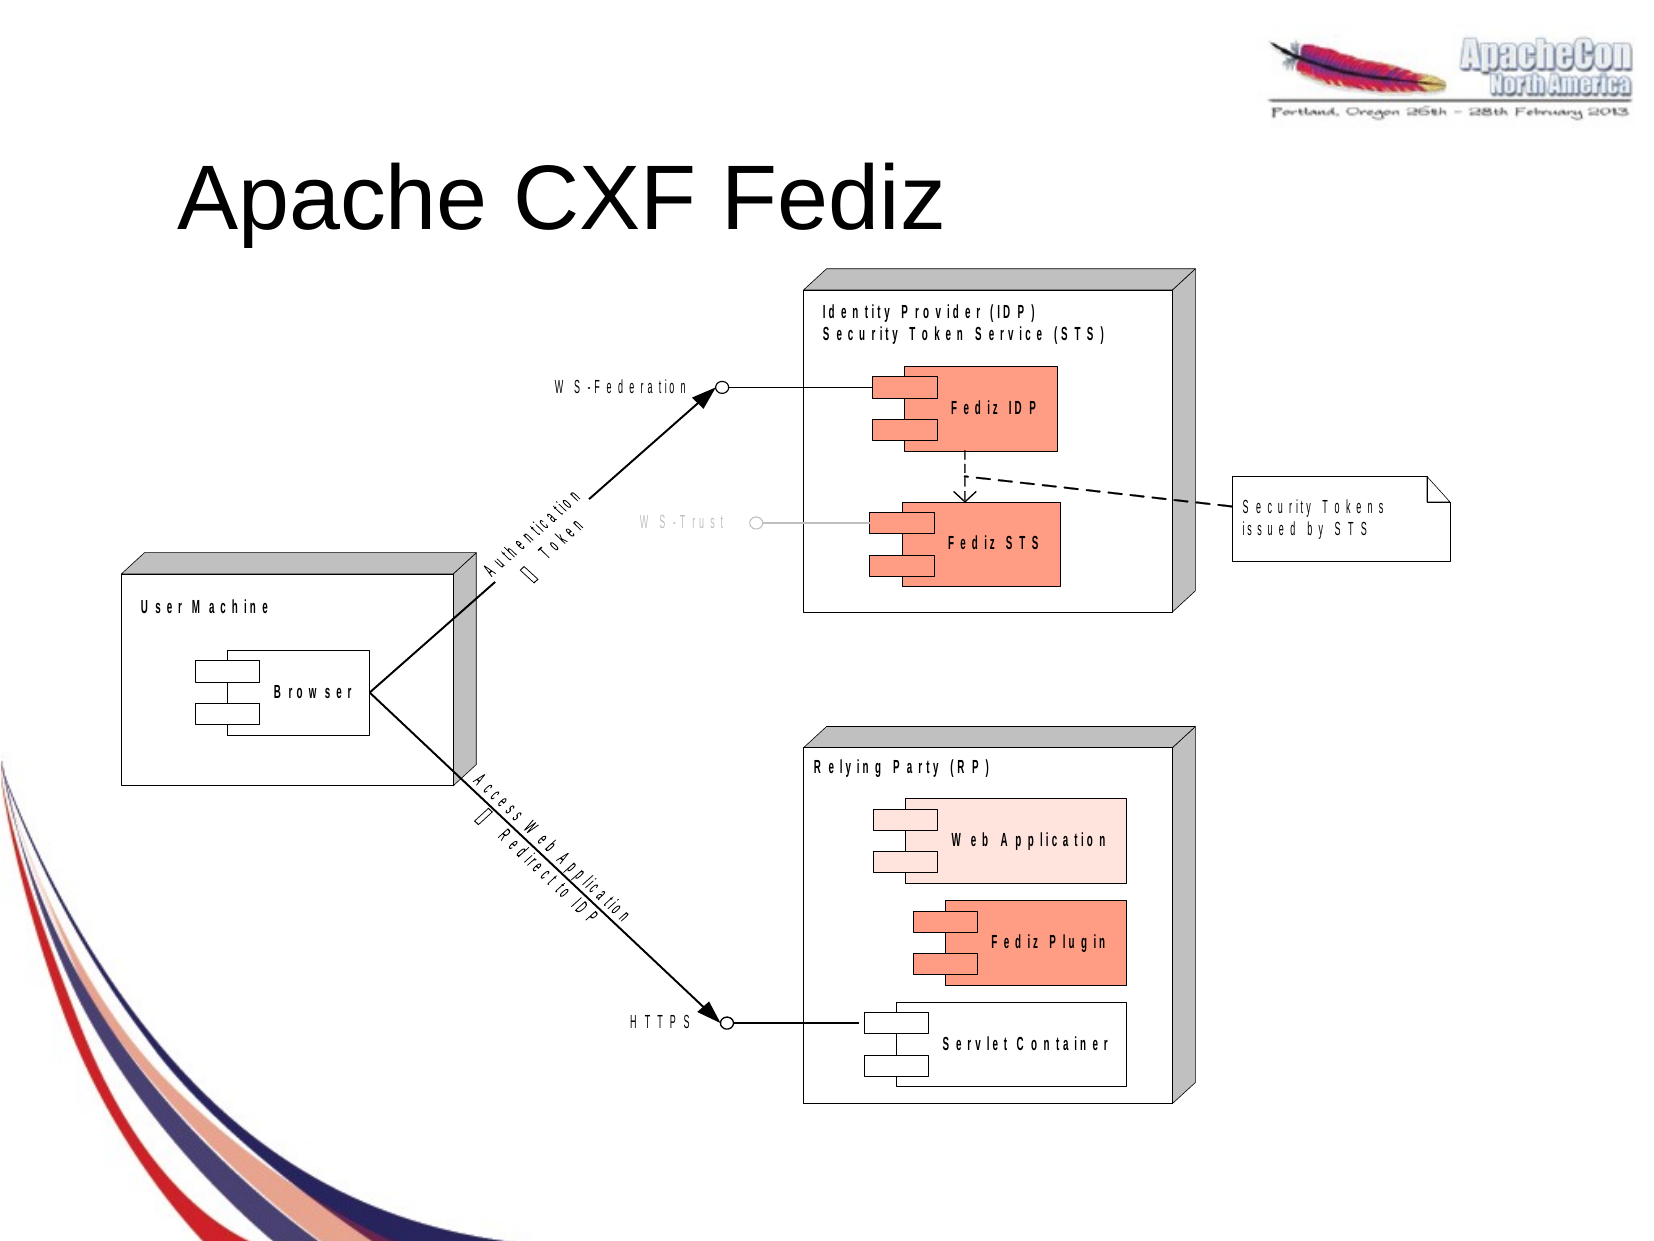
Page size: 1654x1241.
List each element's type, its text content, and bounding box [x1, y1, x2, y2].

picture [0, 0, 1654, 1241]
title Apache CXF Fediz [177, 146, 1536, 250]
